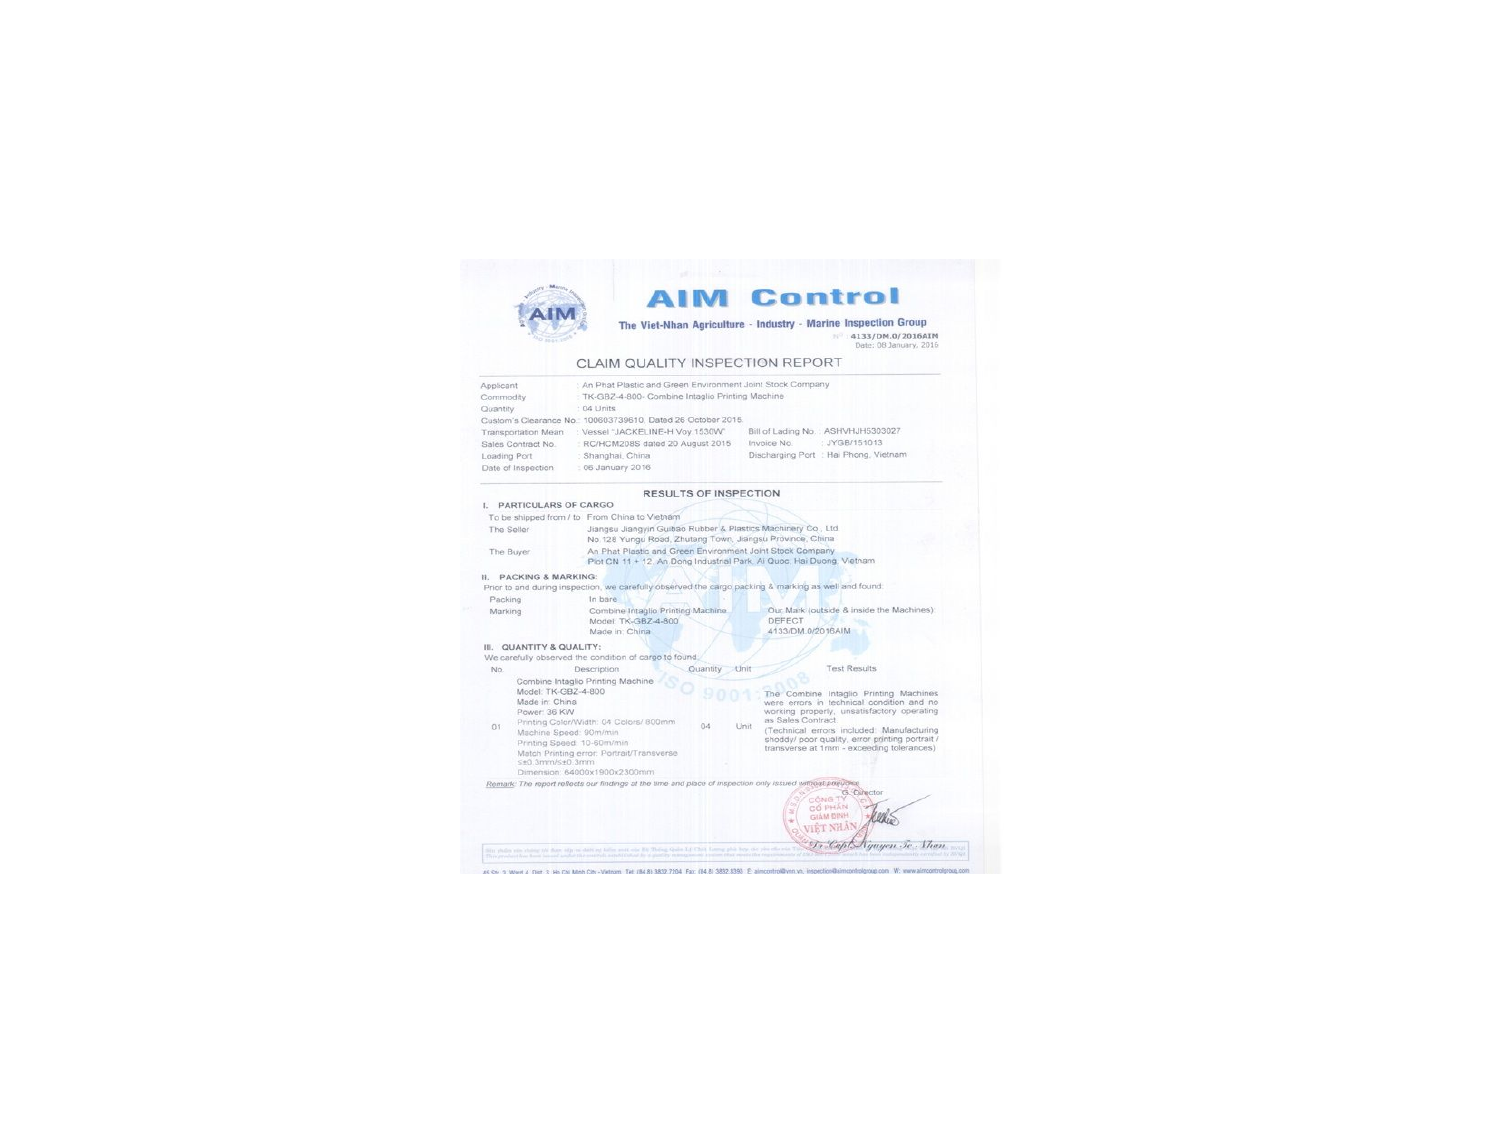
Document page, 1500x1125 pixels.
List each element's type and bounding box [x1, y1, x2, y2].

picture [460, 259, 1004, 875]
